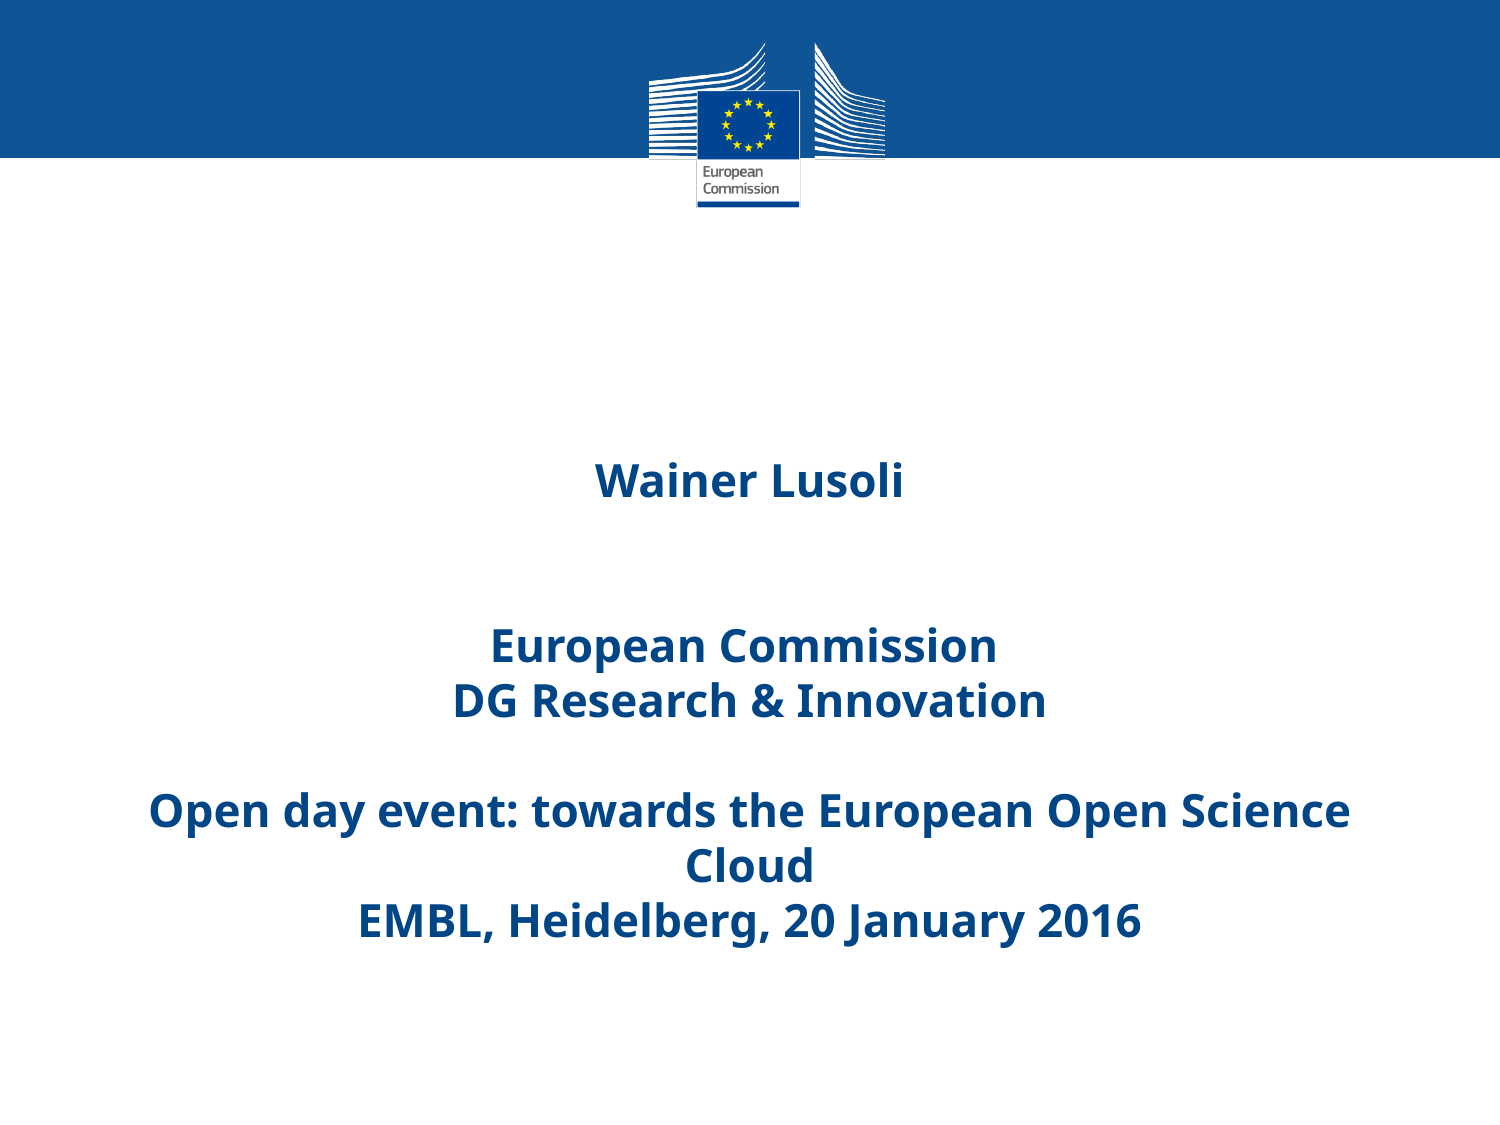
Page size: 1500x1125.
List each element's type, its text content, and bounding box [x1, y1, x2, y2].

text_box Wainer Lusoli European Commission DG Research & Innovation Open day event: towards the European Open Science Cloud EMBL, Heidelberg, 20 January 2016 [112, 444, 1388, 1009]
picture [649, 42, 885, 208]
